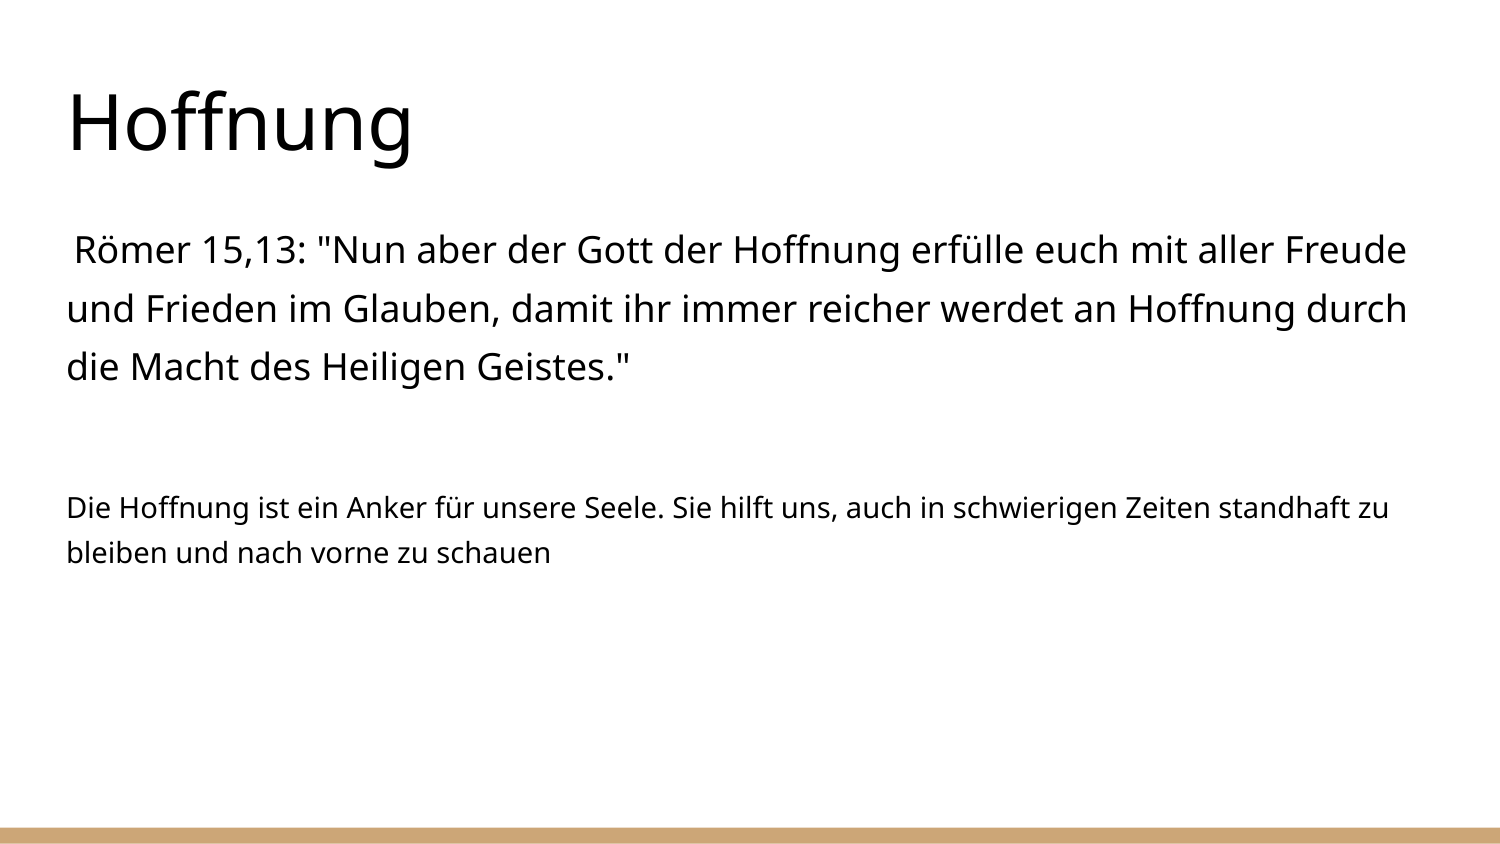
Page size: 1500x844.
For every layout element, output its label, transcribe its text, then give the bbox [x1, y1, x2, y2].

title Hoffnung [51, 51, 1449, 189]
list Römer 15,13: "Nun aber der Gott der Hoffnung erfülle euch mit aller Freude und Frieden im Glauben, damit ihr immer reicher werdet an Hoffnung durch die Macht des Heiligen Geistes." Die Hoffnung ist ein Anker für unsere Seele. Sie hilft uns, auch in schwierigen Zeiten standhaft zu bleiben und nach vorne zu schauen [51, 200, 1449, 752]
